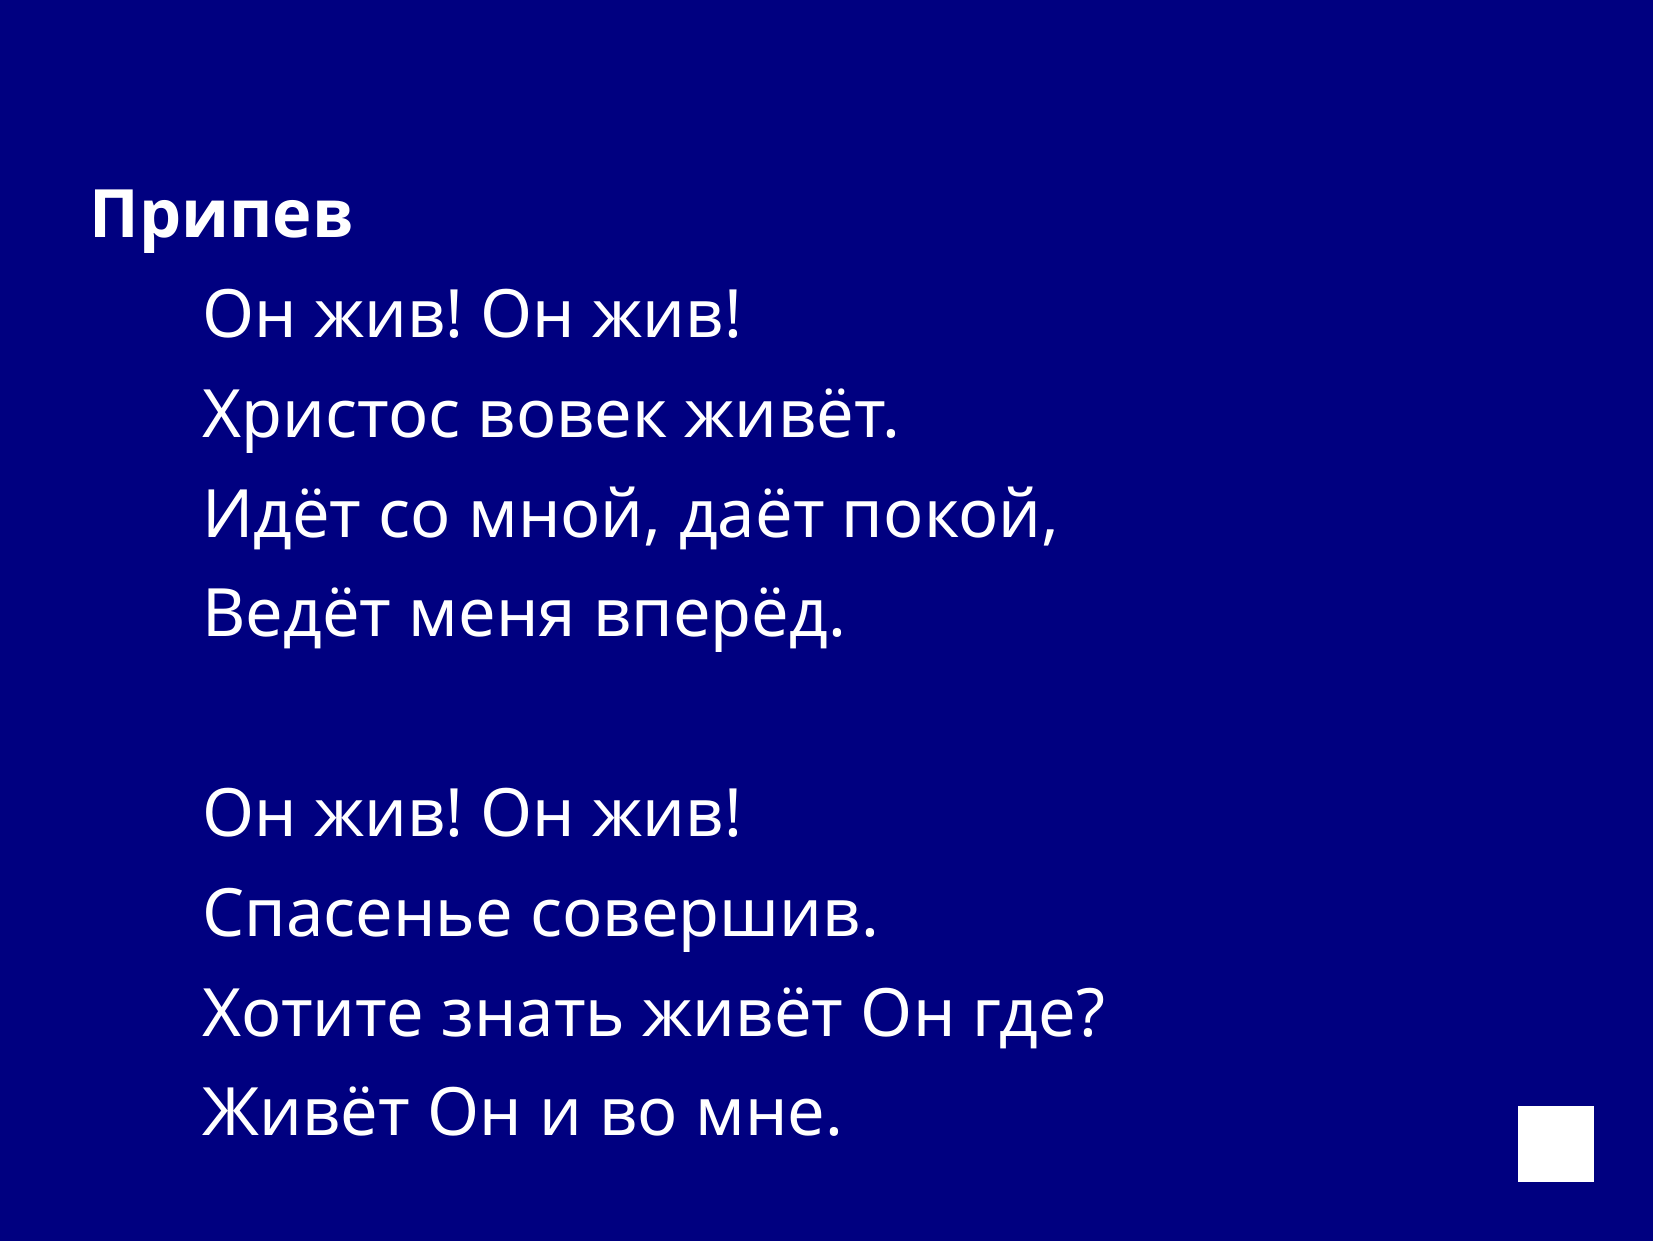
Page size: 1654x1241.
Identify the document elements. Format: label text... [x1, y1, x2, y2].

text_box Припев Он жив! Он жив! Христос вовек живёт. Идёт со мной, даёт покой, Ведёт меня вперёд. Он жив! Он жив! Спасенье совершив. Хотите знать живёт Он где? Живёт Он и во мне. [75, 150, 1576, 1163]
text_box [1518, 1106, 1594, 1182]
